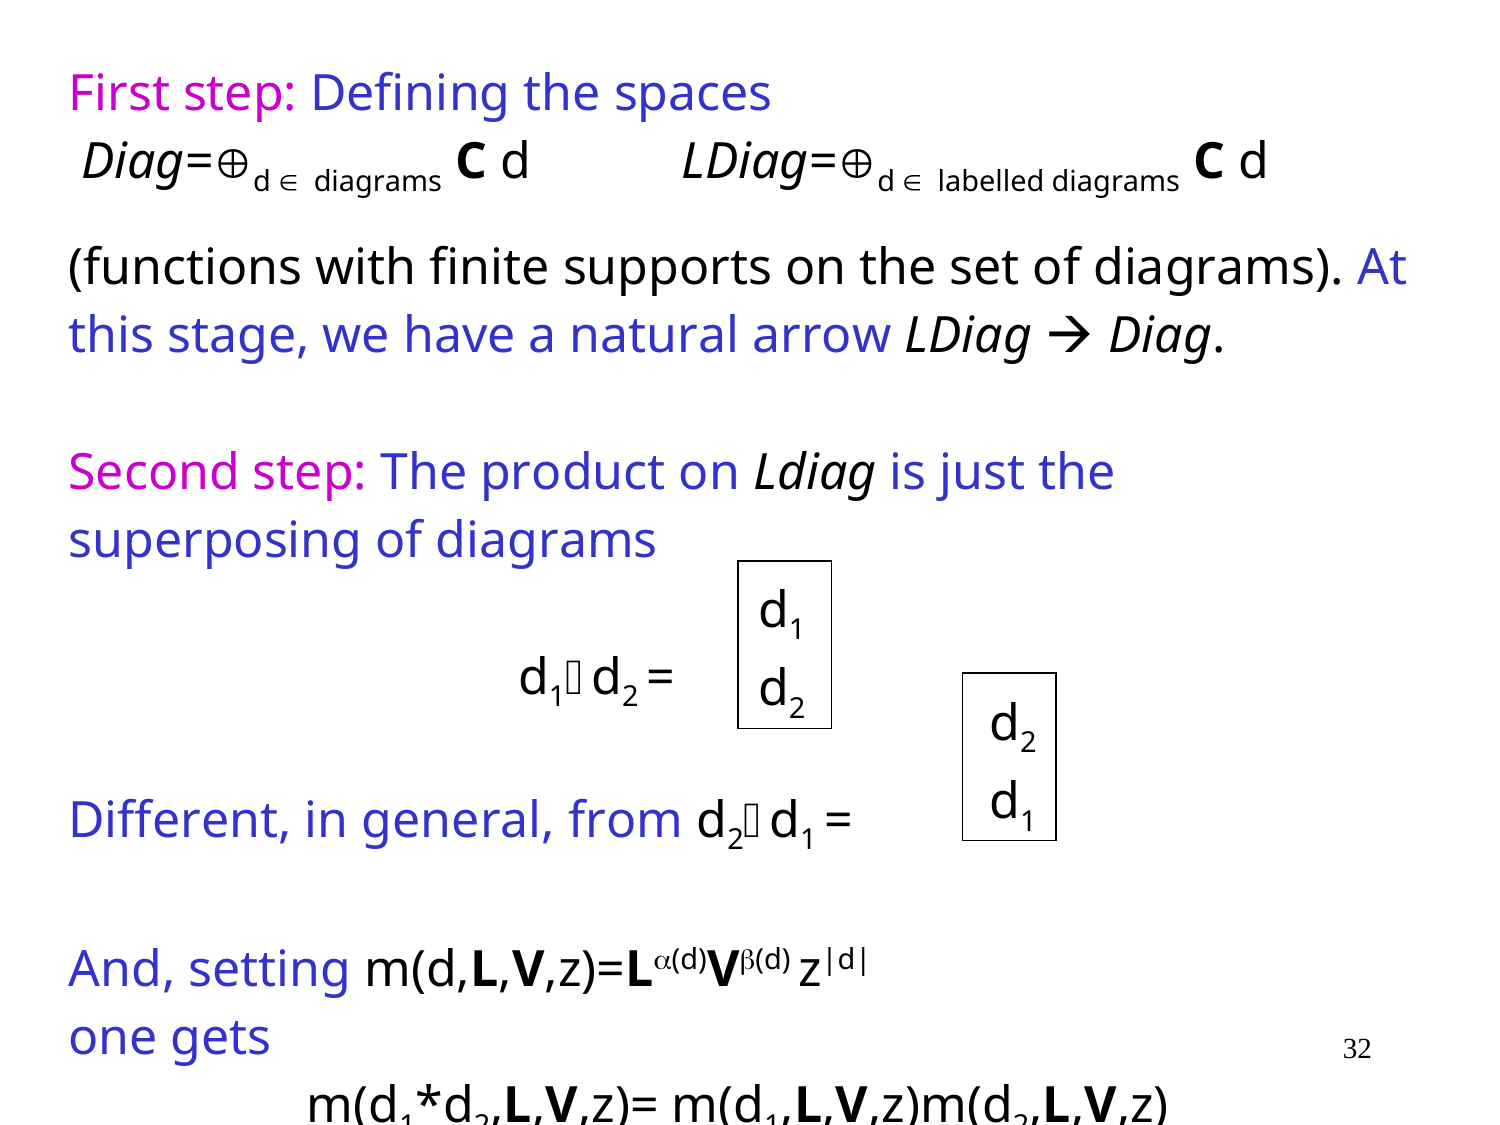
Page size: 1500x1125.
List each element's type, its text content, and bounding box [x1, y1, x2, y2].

text_box d1 [743, 565, 821, 644]
text_box d2 [743, 644, 821, 735]
text_box d1 [974, 757, 1052, 848]
text_box First step: Defining the spaces Diag=d  diagrams C d LDiag=d  labelled diagrams C d (functions with finite supports on the set of diagrams). At this stage, we have a natural arrow LDiag  Diag. Second step: The product on Ldiag is just the superposing of diagrams d1 d2 = Different, in general, from d2 d1 = And, setting m(d,L,V,z)=L(d)V(d) z|d| one gets m(d1*d2,L,V,z)= m(d1,L,V,z)m(d2,L,V,z) [53, 49, 1432, 1125]
text_box d2 [974, 679, 1052, 757]
